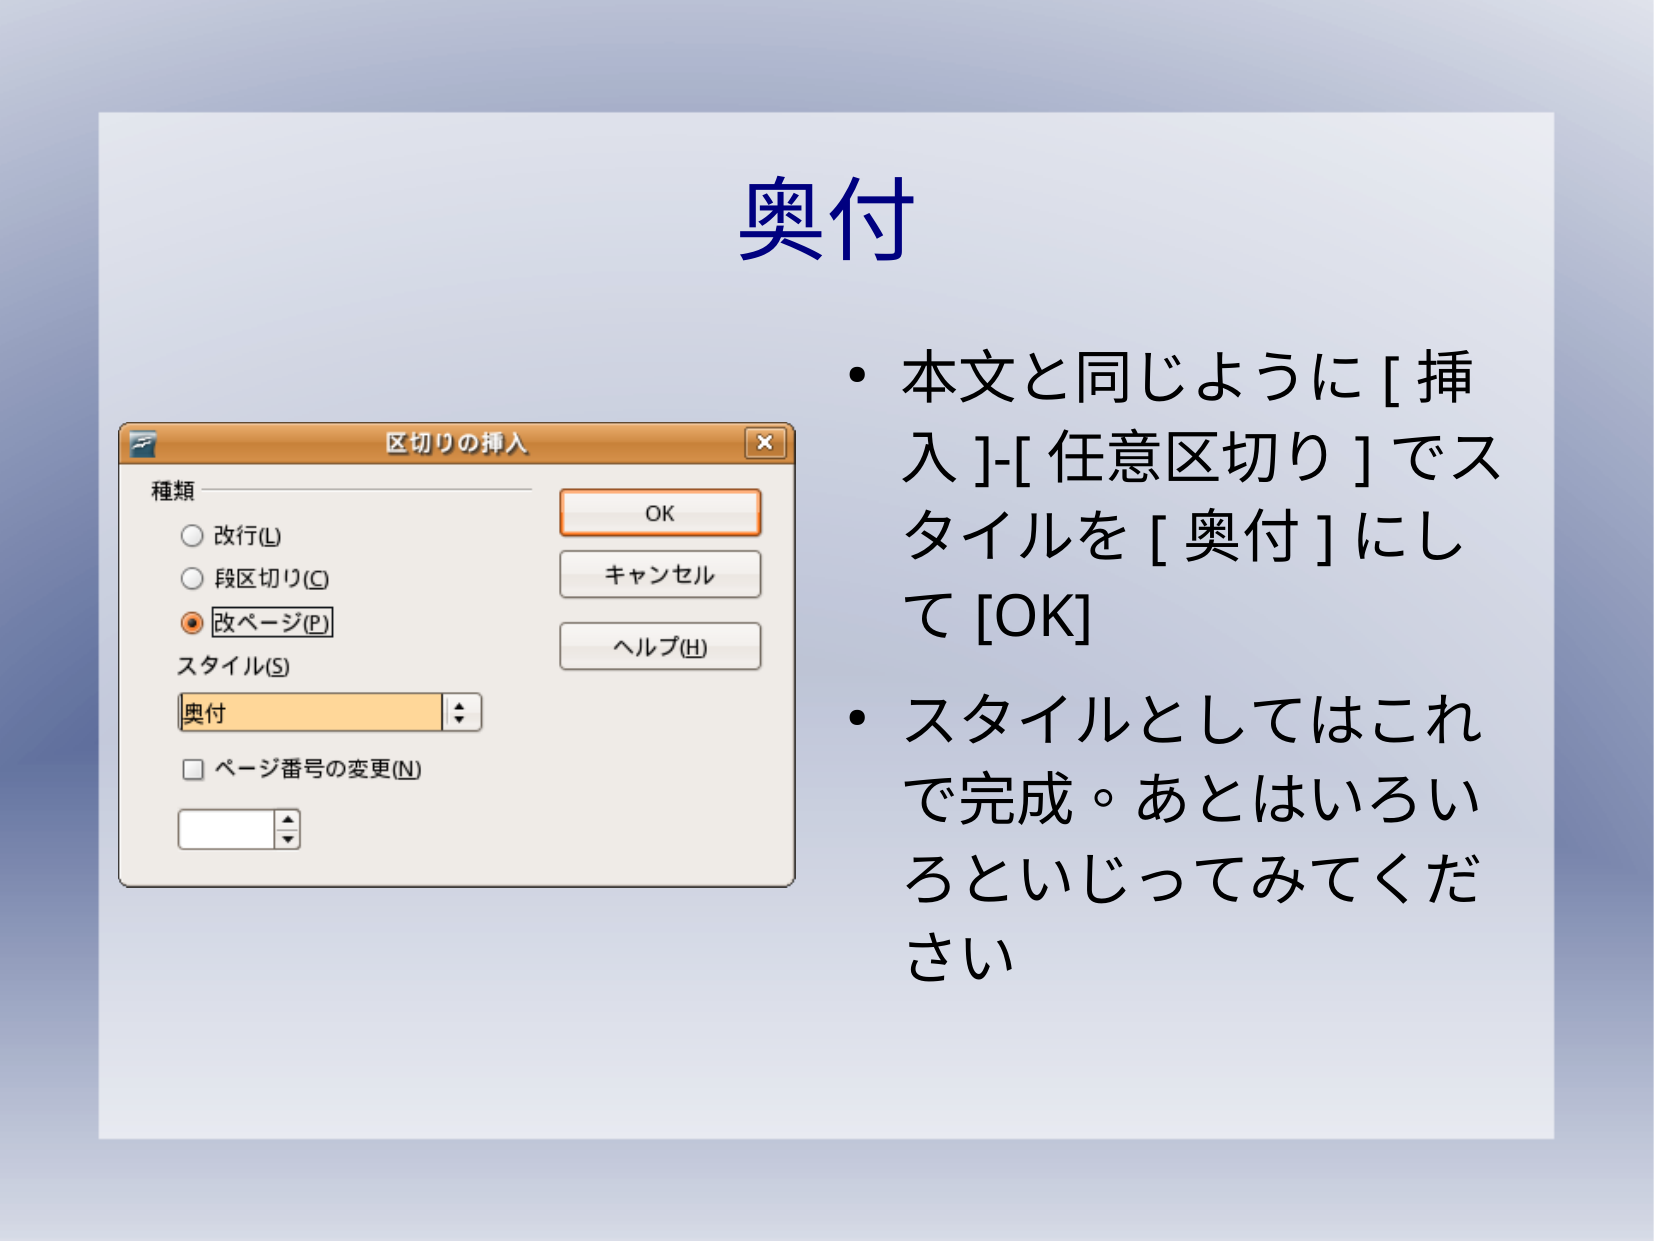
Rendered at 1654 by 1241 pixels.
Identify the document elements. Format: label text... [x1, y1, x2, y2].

title 奥付 [118, 121, 1536, 315]
picture [0, 0, 1654, 1241]
list 本文と同じように[挿入]-[任意区切り]でスタイルを[奥付]にして[OK] スタイルとしてはこれで完成。あとはいろいろといじってみてください [829, 336, 1507, 960]
